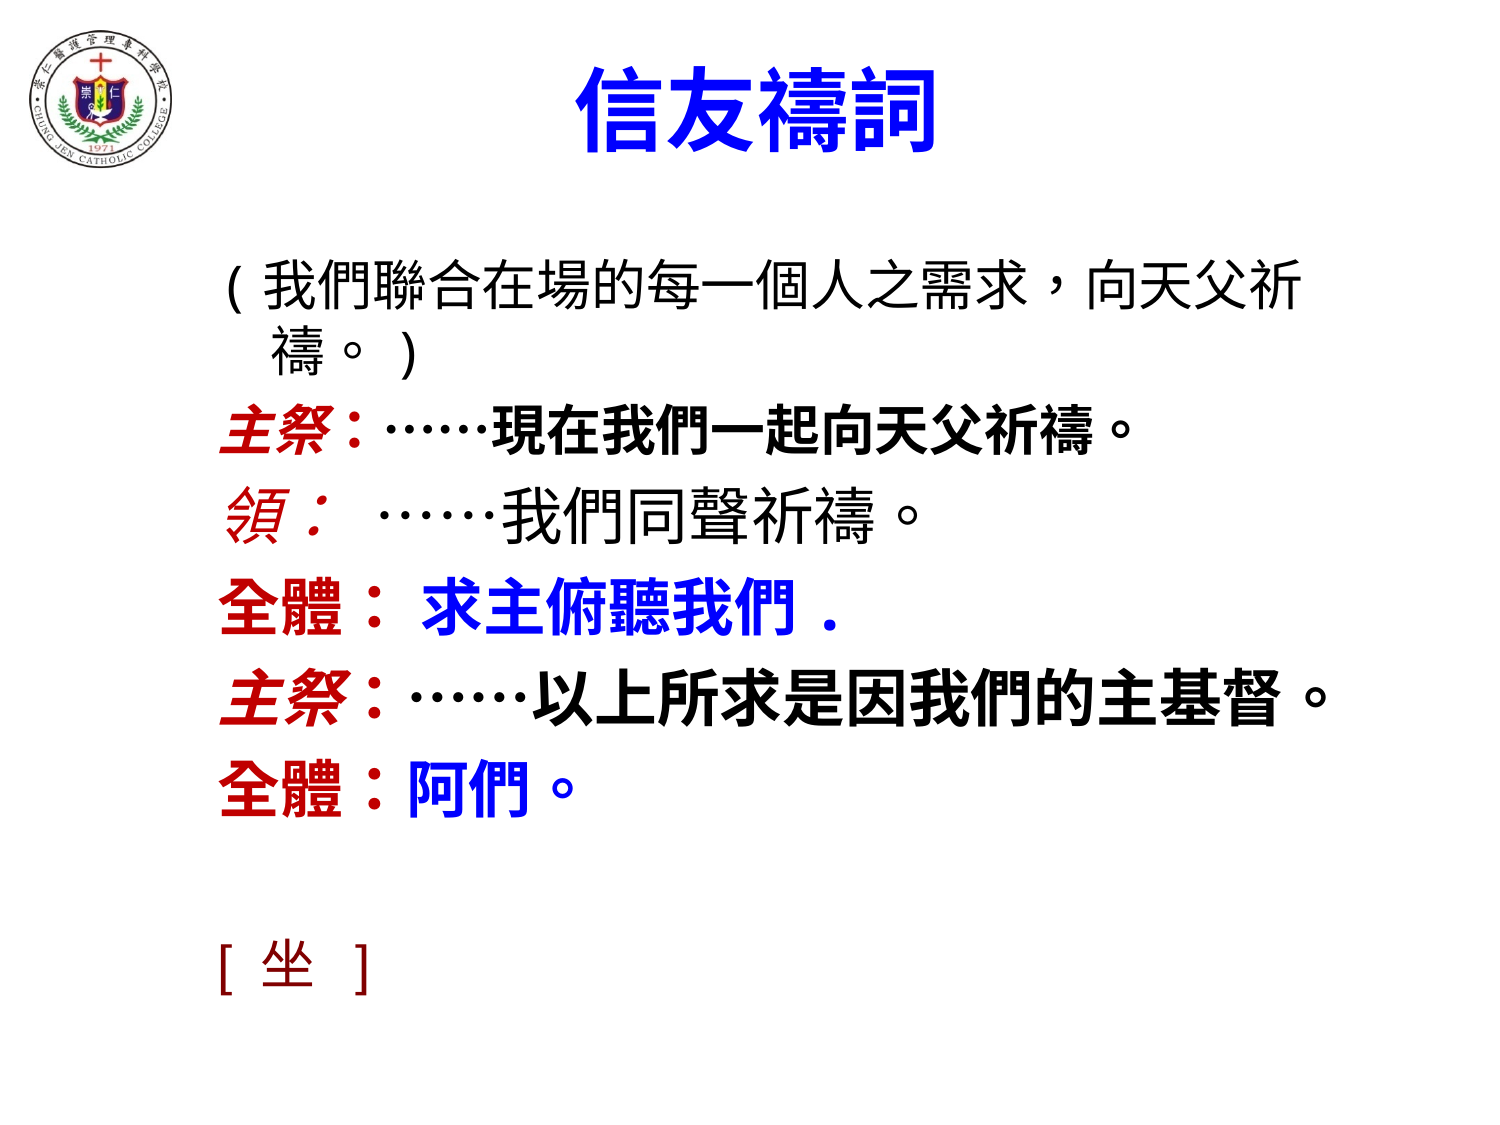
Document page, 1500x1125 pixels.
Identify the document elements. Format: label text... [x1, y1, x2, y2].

title 信友禱詞 [150, 31, 1365, 185]
list (我們聯合在場的每一個人之需求，向天父祈禱。) 主祭：……現在我們一起向天父祈禱。 領： ……我們同聲祈禱。 全體： 求主俯聽我們. 主祭：……以上所求是因我們的主基督。 全體：阿們。 [ 坐 ] [150, 243, 1459, 1005]
